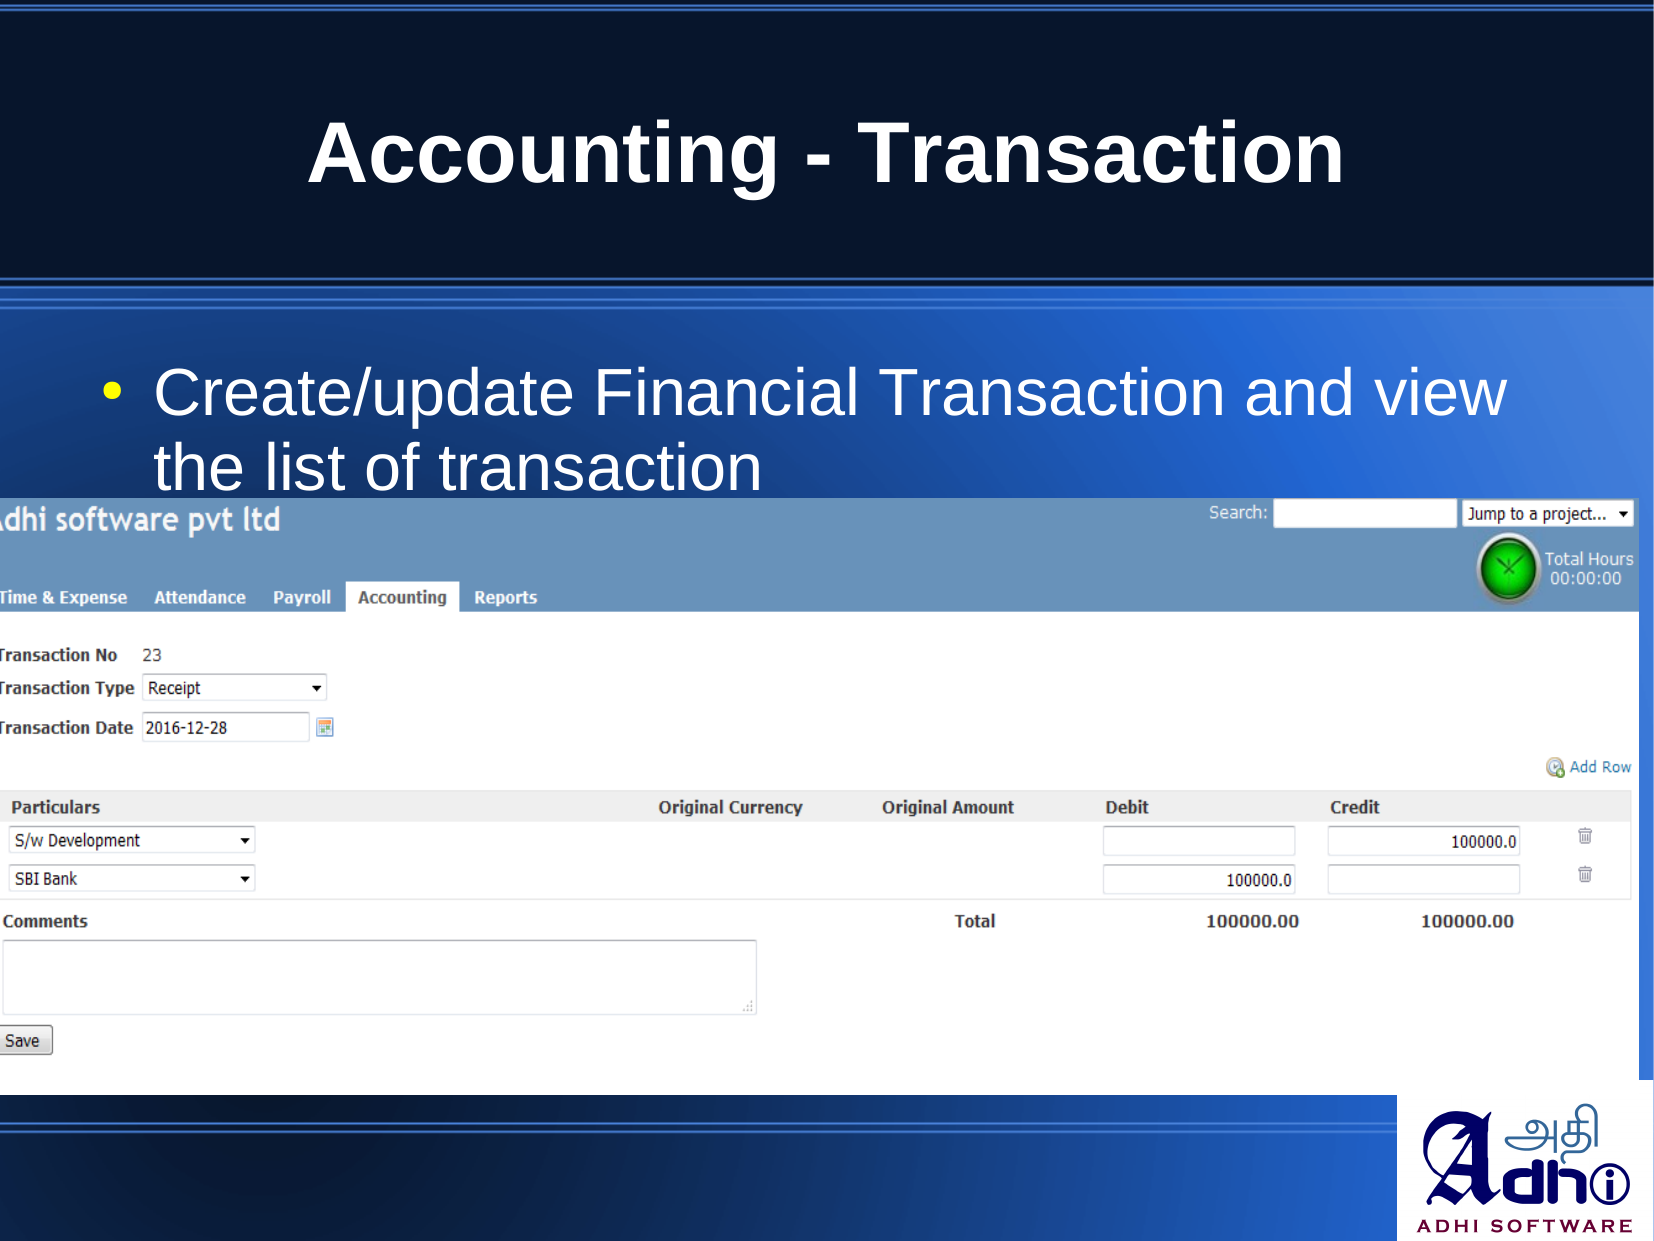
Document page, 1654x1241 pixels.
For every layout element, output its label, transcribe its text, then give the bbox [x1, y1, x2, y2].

picture [0, 0, 1654, 1241]
title Accounting - Transaction [82, 56, 1571, 250]
list Create/update Financial Transaction and view the list of transaction [82, 355, 1571, 498]
